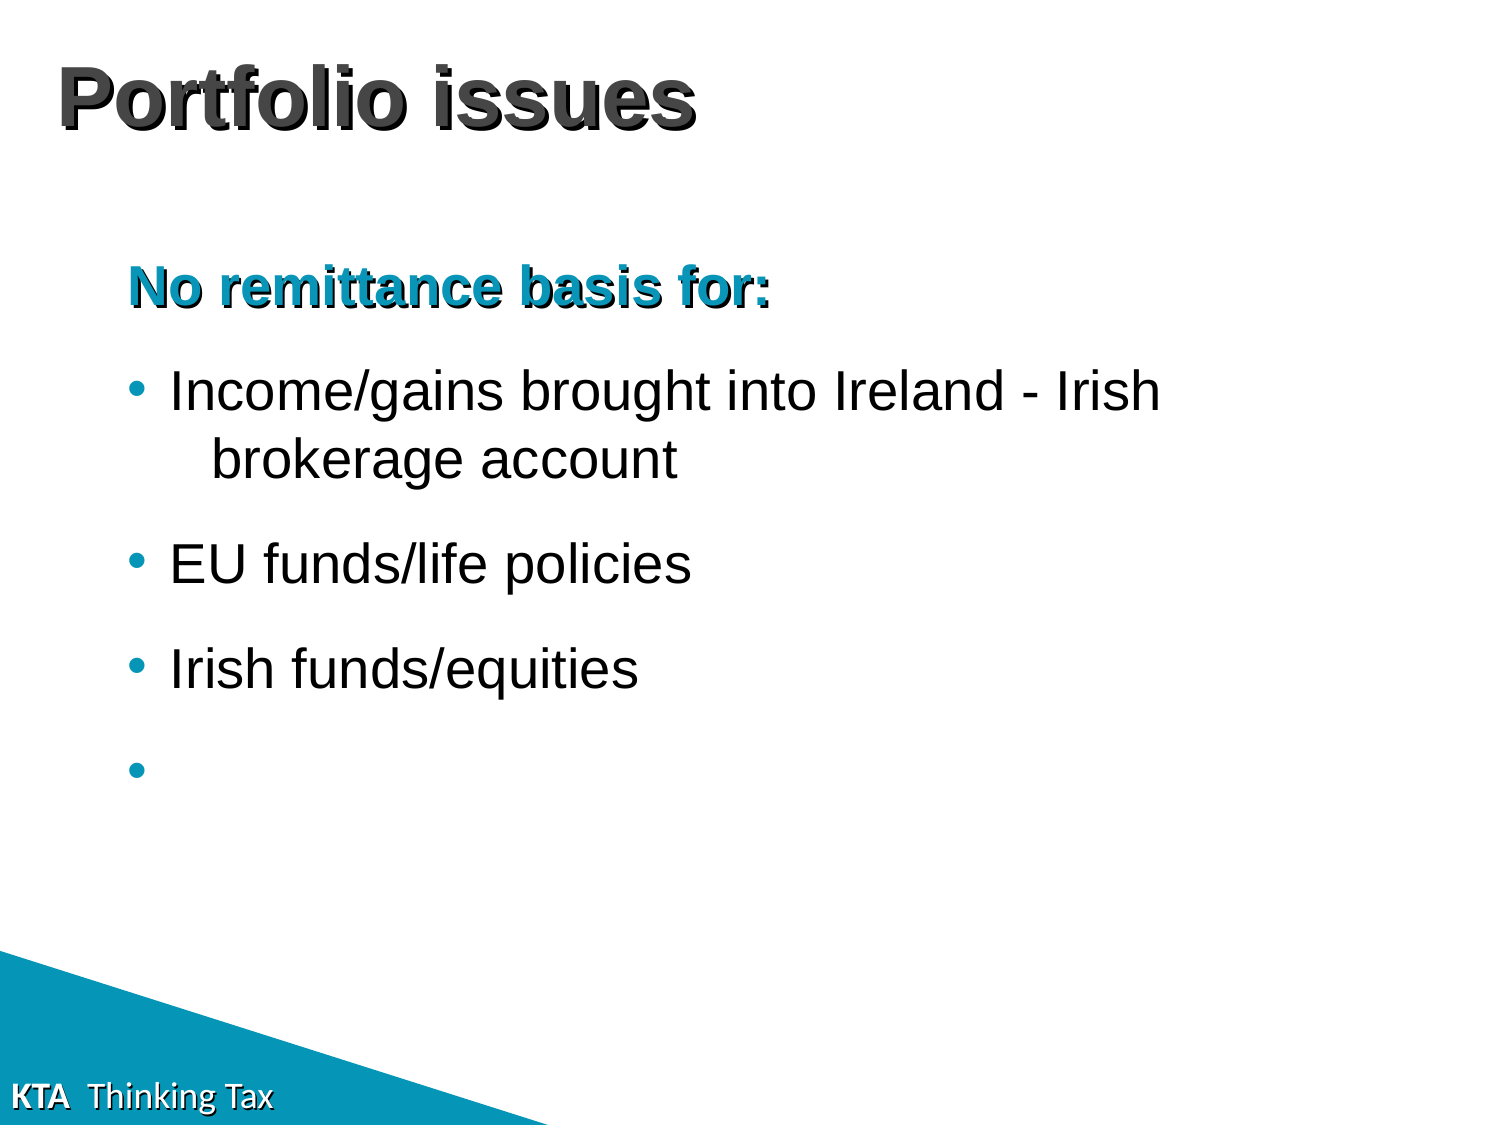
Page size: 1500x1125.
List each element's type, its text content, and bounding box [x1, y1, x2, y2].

title Portfolio issues [41, 0, 1392, 187]
list No remittance basis for: Income/gains brought into Ireland - Irish brokerage account EU funds/life policies Irish funds/equities [76, 208, 1427, 951]
